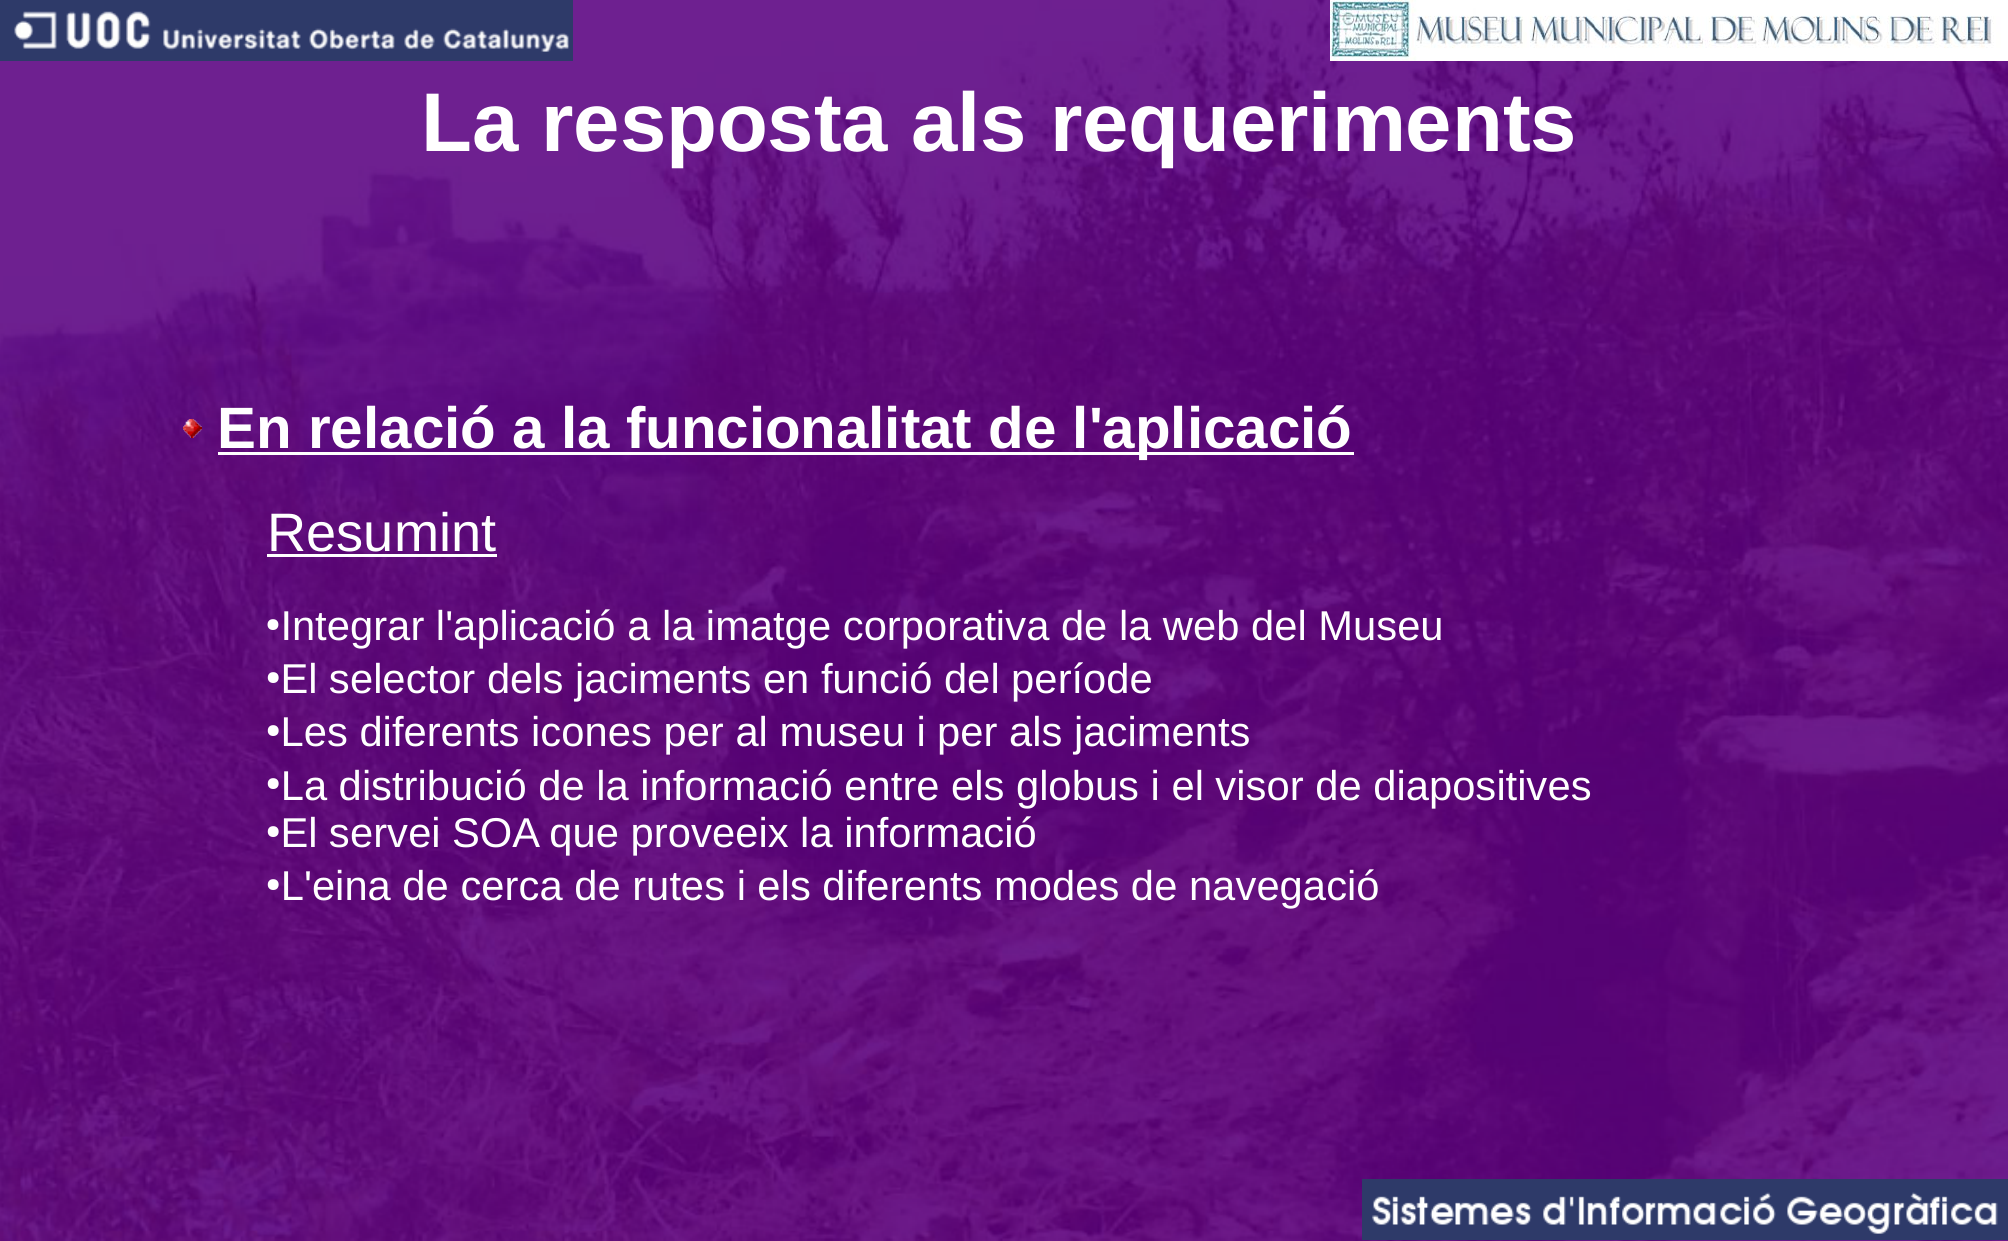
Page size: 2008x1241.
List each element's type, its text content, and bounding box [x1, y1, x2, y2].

picture [0, 0, 2008, 1241]
text_box En relació a la funcionalitat de l'aplicació [168, 388, 1377, 469]
text_box Les diferents icones per al museu i per als jaciments [250, 701, 1267, 763]
text_box El selector dels jaciments en funció del període [250, 648, 1169, 701]
text_box Resumint [233, 495, 512, 571]
text_box L'eina de cerca de rutes i els diferents modes de navegació [251, 855, 1396, 917]
text_box La resposta als requeriments [388, 69, 1593, 178]
text_box La distribució de la informació entre els globus i el visor de diapositives [251, 754, 1608, 817]
text_box Integrar l'aplicació a la imatge corporativa de la web del Museu [250, 595, 1460, 657]
text_box El servei SOA que proveeix la informació [250, 802, 1053, 864]
